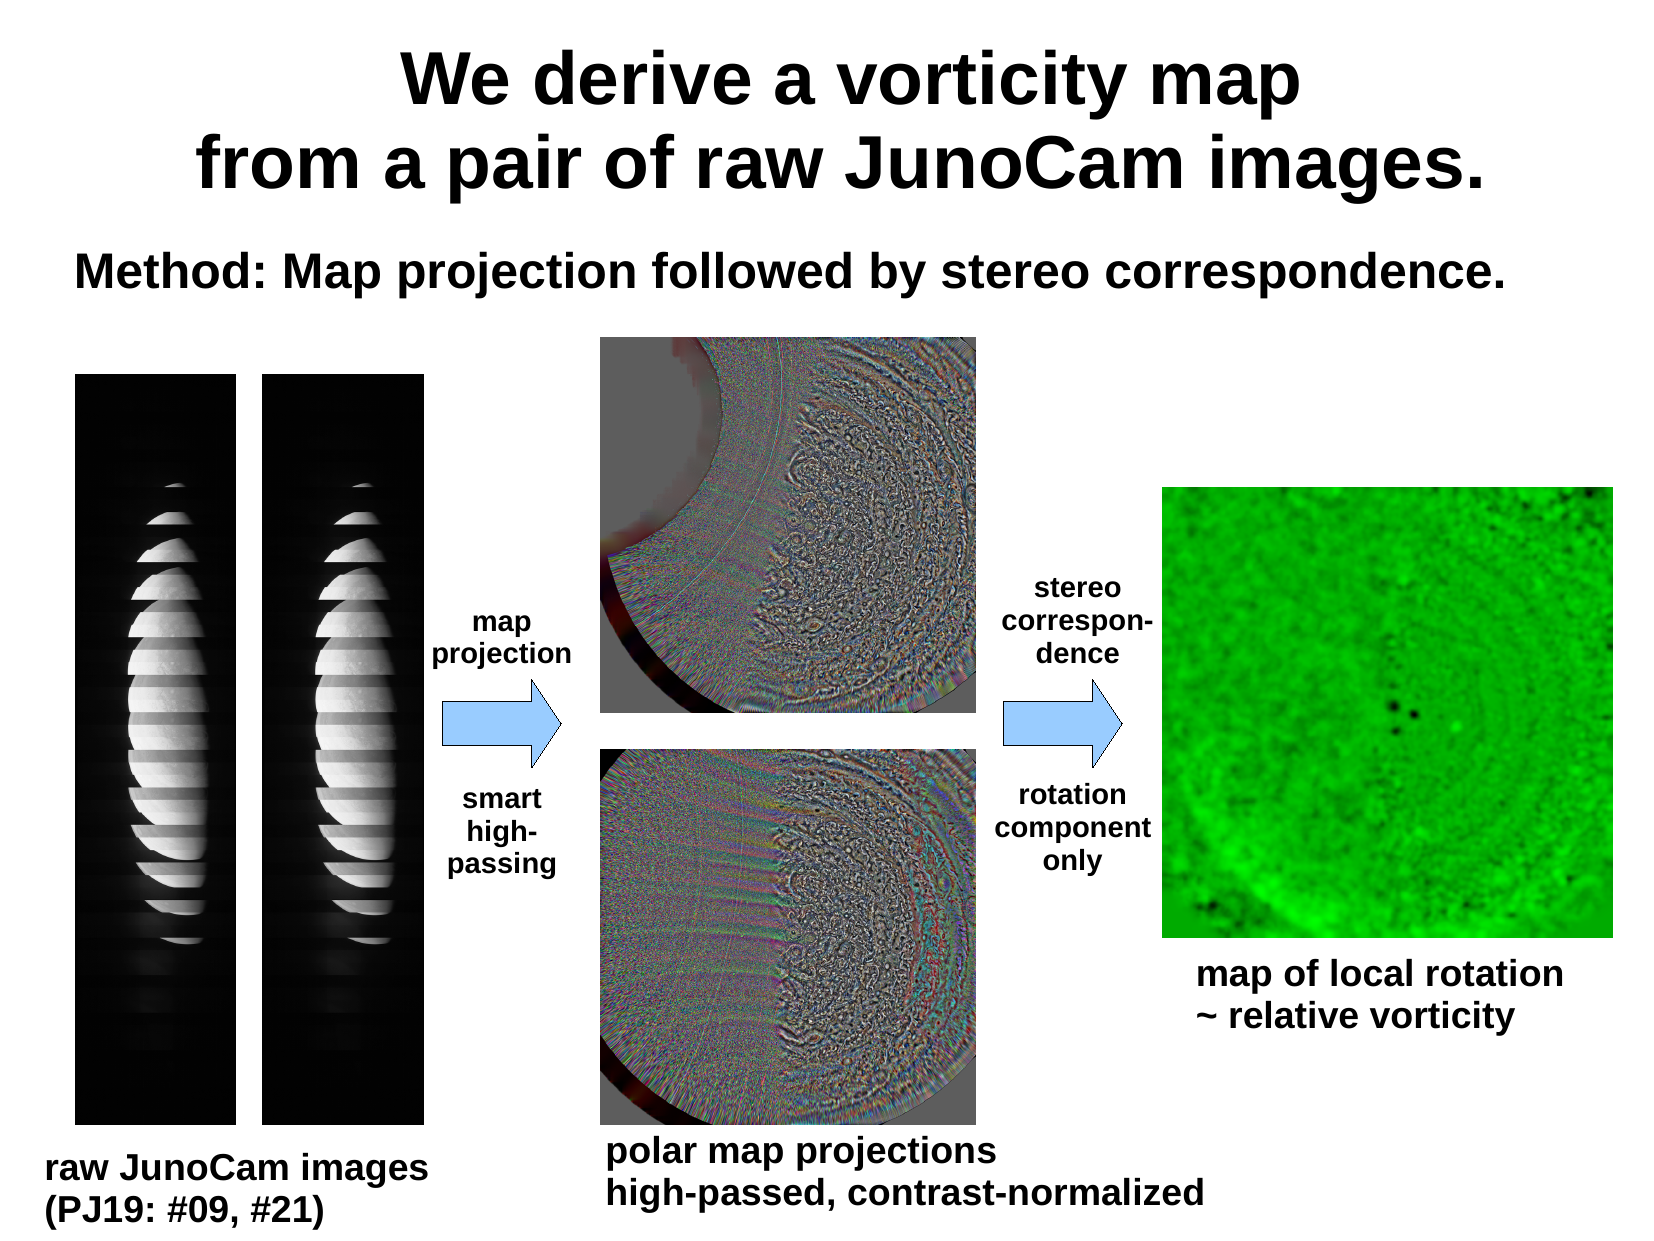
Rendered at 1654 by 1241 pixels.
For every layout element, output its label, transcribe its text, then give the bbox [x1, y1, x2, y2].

text_box map of local rotation ~ relative vorticity [1181, 944, 1625, 1047]
text_box smart high- passing [413, 774, 591, 890]
text_box [1003, 680, 1123, 768]
picture [600, 749, 976, 1122]
text_box Method: Map projection followed by stereo correspondence. [59, 236, 1625, 325]
picture [1162, 487, 1613, 938]
picture [75, 374, 236, 1126]
text_box map projection [413, 597, 591, 680]
text_box stereo correspon- dence [974, 563, 1182, 680]
text_box We derive a vorticity map from a pair of raw JunoCam images. [59, 29, 1625, 213]
text_box polar map projections high-passed, contrast-normalized [590, 1122, 1270, 1224]
text_box rotation component only [969, 770, 1177, 886]
text_box [442, 680, 562, 768]
picture [262, 374, 424, 1126]
text_box raw JunoCam images (PJ19: #09, #21) [29, 1138, 502, 1241]
picture [600, 337, 976, 713]
